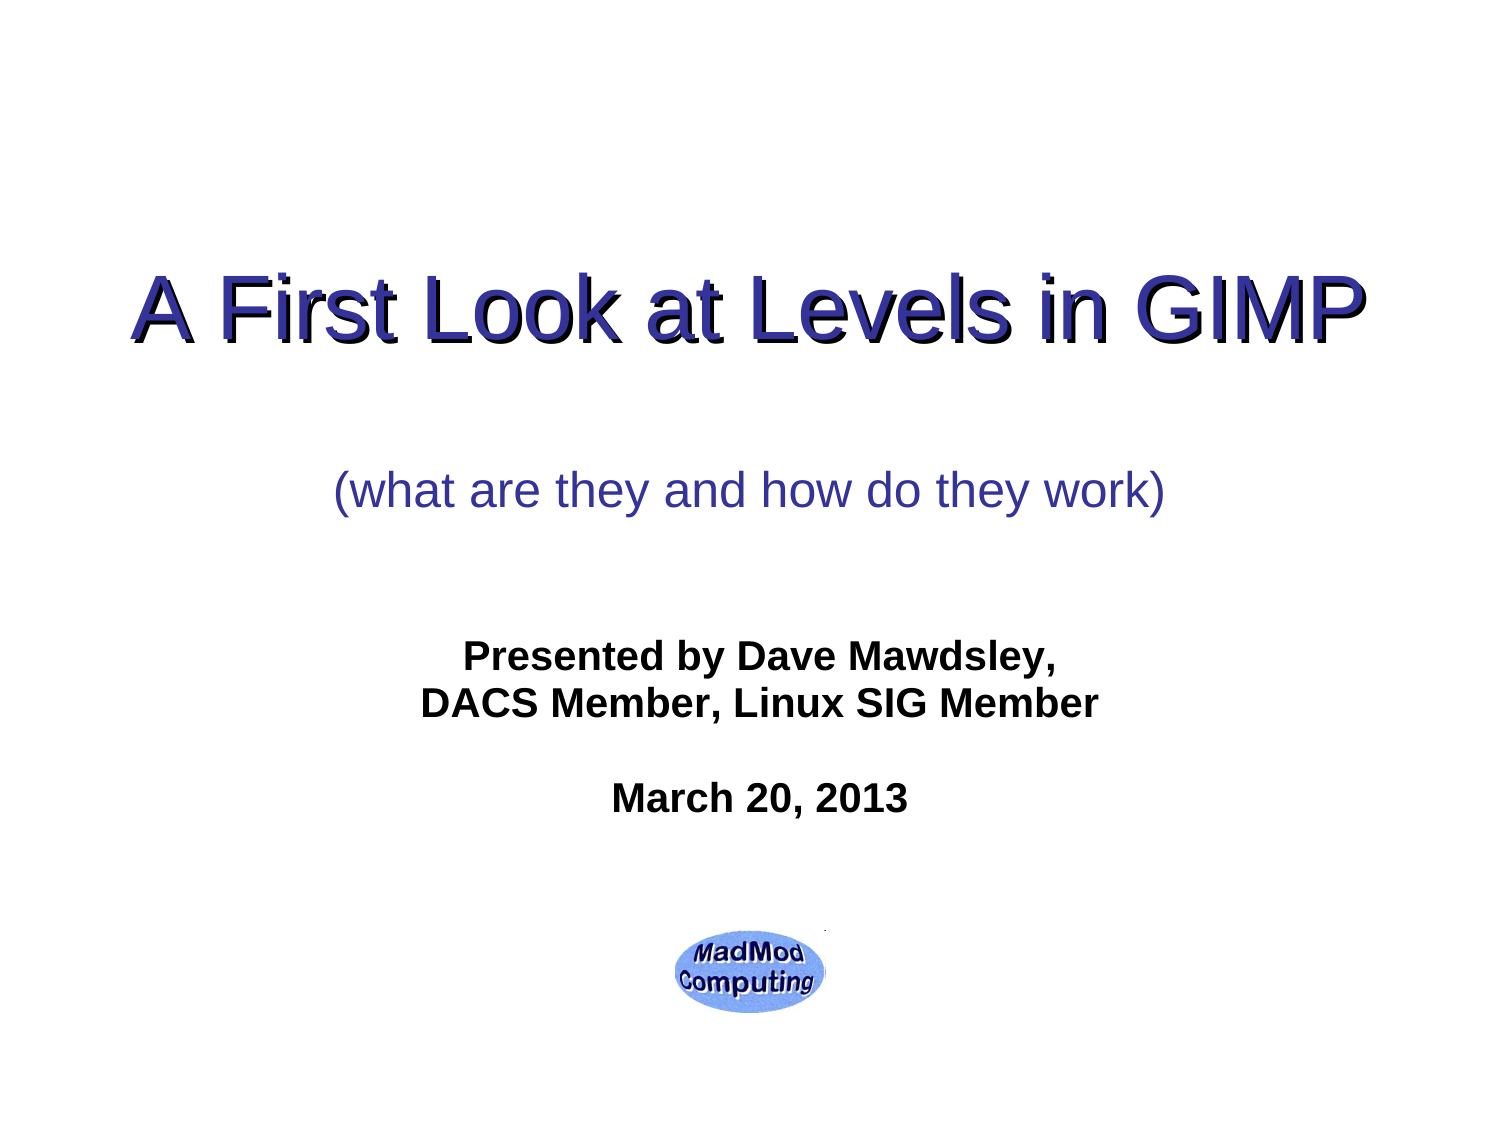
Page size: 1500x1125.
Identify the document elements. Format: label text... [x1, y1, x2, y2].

title A First Look at Levels in GIMP [75, 224, 1426, 391]
picture [675, 930, 826, 1013]
subtitle Presented by Dave Mawdsley, DACS Member, Linux SIG Member March 20, 2013 [47, 632, 1398, 1046]
text_box (what are they and how do they work) [300, 450, 1201, 526]
